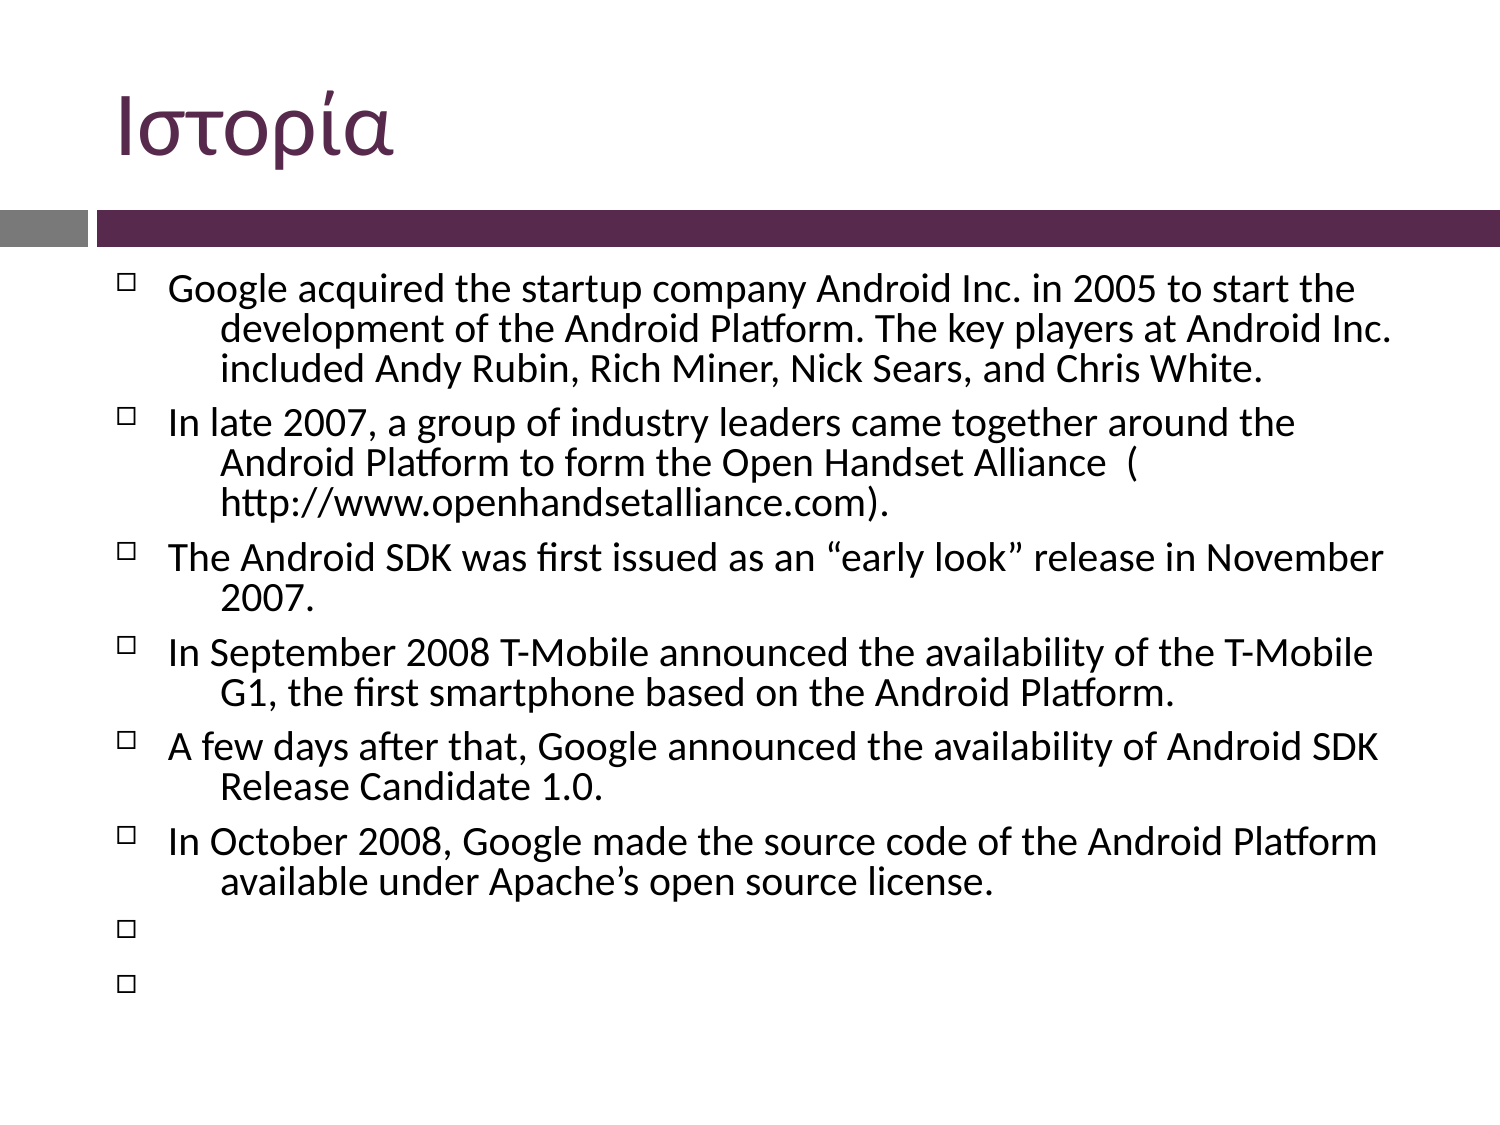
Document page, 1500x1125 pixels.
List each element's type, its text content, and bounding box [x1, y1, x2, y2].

list Google acquired the startup company Android Inc. in 2005 to start the development of the Android Platform. The key players at Android Inc. included Andy Rubin, Rich Miner, Nick Sears, and Chris White. In late 2007, a group of industry leaders came together around the Android Platform to form the Open Handset Alliance (http://www.openhandsetalliance.com). The Android SDK was first issued as an “early look” release in November 2007. In September 2008 T-Mobile announced the availability of the T-Mobile G1, the first smartphone based on the Android Platform. A few days after that, Google announced the availability of Android SDK Release Candidate 1.0. In October 2008, Google made the source code of the Android Platform available under Apache’s open source license. [100, 262, 1438, 1000]
title Ιστορία [99, 37, 1438, 201]
